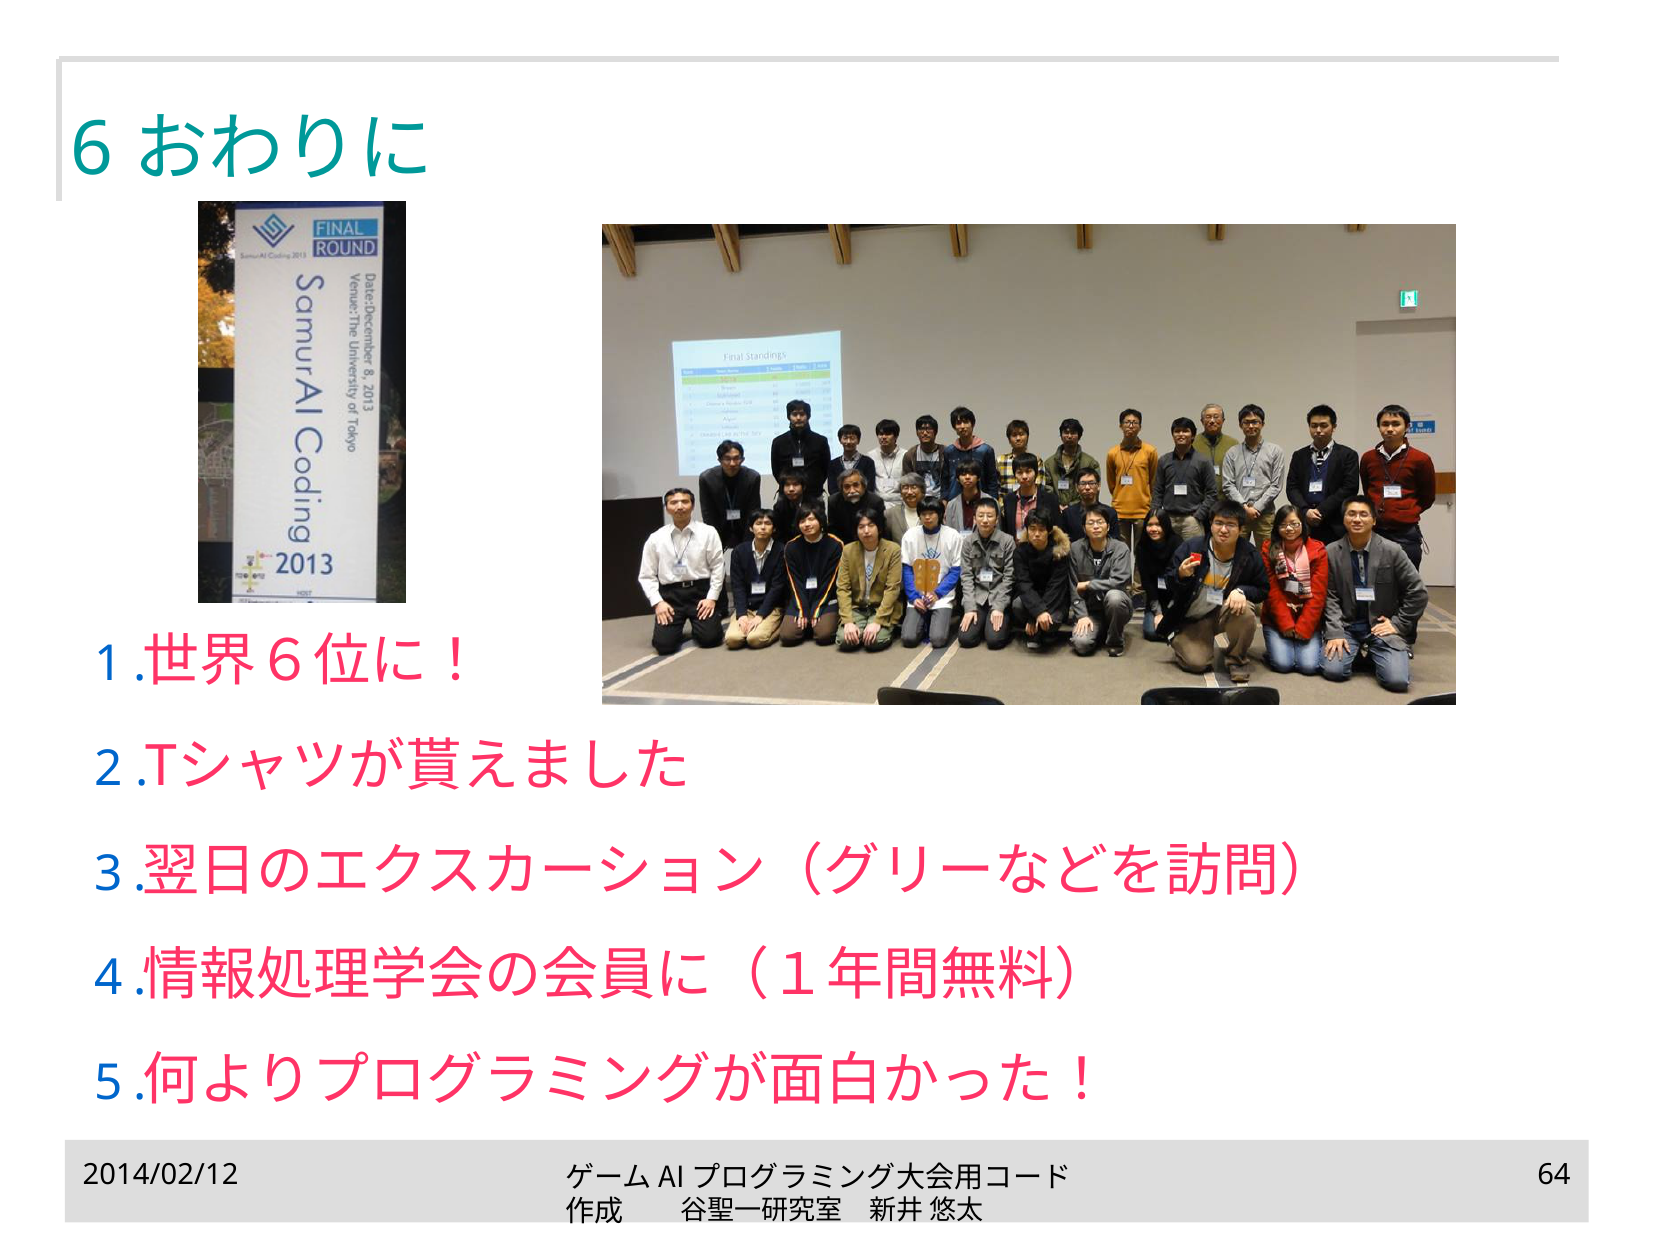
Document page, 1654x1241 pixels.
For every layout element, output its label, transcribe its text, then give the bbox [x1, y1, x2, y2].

picture [198, 201, 406, 603]
title 6 おわりに [70, 94, 1560, 189]
picture [602, 224, 1456, 614]
list 世界６位に！ Tシャツが貰えました 翌日のエクスカーション（グリーなどを訪問） 情報処理学会の会員に（１年間無料） 何よりプログラミングが面白かった！ [94, 614, 1583, 1123]
